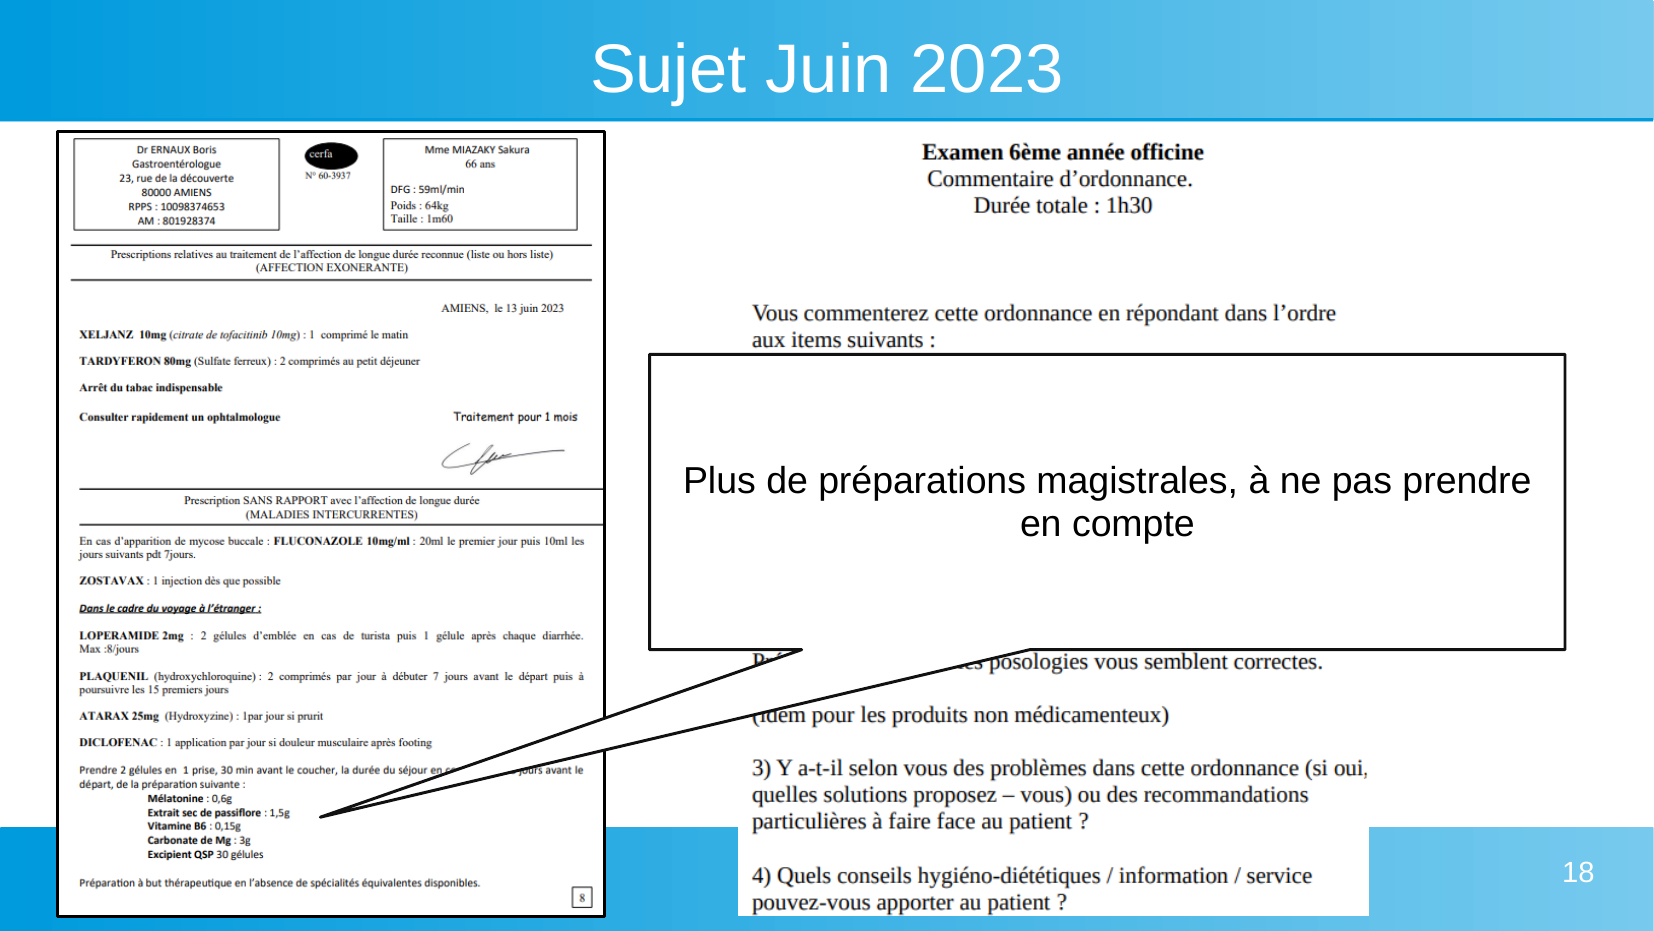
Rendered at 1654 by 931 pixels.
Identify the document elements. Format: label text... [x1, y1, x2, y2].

picture [738, 650, 797, 671]
picture [738, 650, 1369, 916]
title Sujet Juin 2023 [59, 29, 1595, 108]
picture [59, 132, 603, 916]
text_box Plus de préparations magistrales, à ne pas prendre en compte [320, 354, 1566, 818]
picture [738, 133, 1369, 354]
